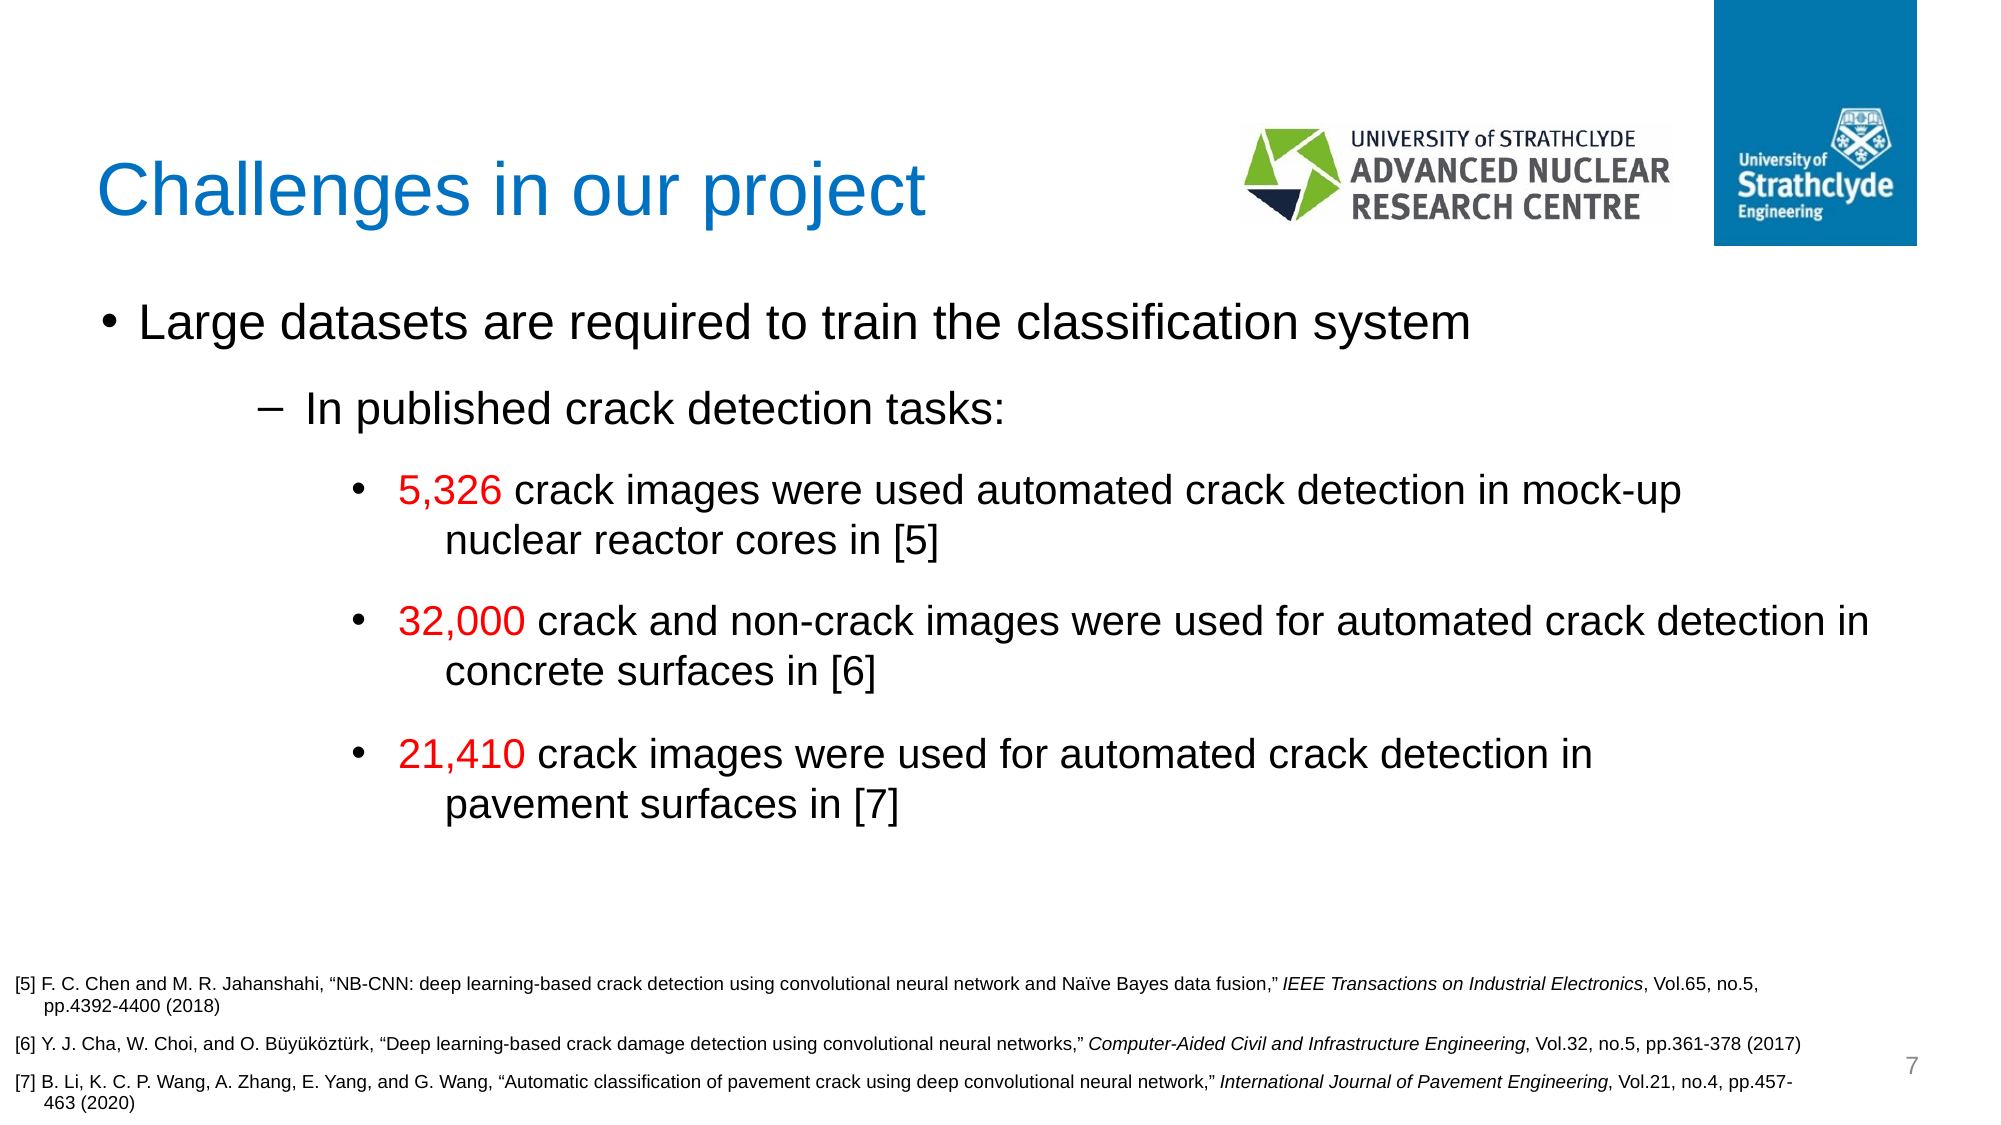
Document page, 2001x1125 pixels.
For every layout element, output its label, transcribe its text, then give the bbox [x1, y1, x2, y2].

text_box 7 [1890, 1035, 1927, 1095]
title Challenges in our project [81, 119, 1124, 263]
list Large datasets are required to train the classification system [85, 288, 1732, 372]
picture [1738, 152, 1894, 204]
picture [1738, 204, 1823, 221]
text_box 21,410 crack images were used for automated crack detection in pavement surfaces in [7] [186, 719, 1791, 867]
text_box [6] Y. J. Cha, W. Choi, and O. Büyüköztürk, “Deep learning-based crack damage detection using convolutional neural networks,” Computer-Aided Civil and Infrastructure Engineering, Vol.32, no.5, pp.361-378 (2017) [0, 1025, 1839, 1063]
text_box [7] B. Li, K. C. P. Wang, A. Zhang, E. Yang, and G. Wang, “Automatic classification of pavement crack using deep convolutional neural network,” International Journal of Pavement Engineering, Vol.21, no.4, pp.457-463 (2020) [0, 1063, 1839, 1124]
text_box 5,326 crack images were used automated crack detection in mock-up nuclear reactor cores in [5] [186, 455, 1832, 539]
picture [1828, 105, 1892, 170]
text_box 32,000 crack and non-crack images were used for automated crack detection in concrete surfaces in [6] [186, 586, 1941, 670]
text_box [5] F. C. Chen and M. R. Jahanshahi, “NB-CNN: deep learning-based crack detection using convolutional neural network and Naïve Bayes data fusion,” IEEE Transactions on Industrial Electronics, Vol.65, no.5, pp.4392-4400 (2018) [0, 966, 1839, 1025]
picture [1240, 123, 1673, 225]
text_box In published crack detection tasks: [92, 370, 1521, 454]
